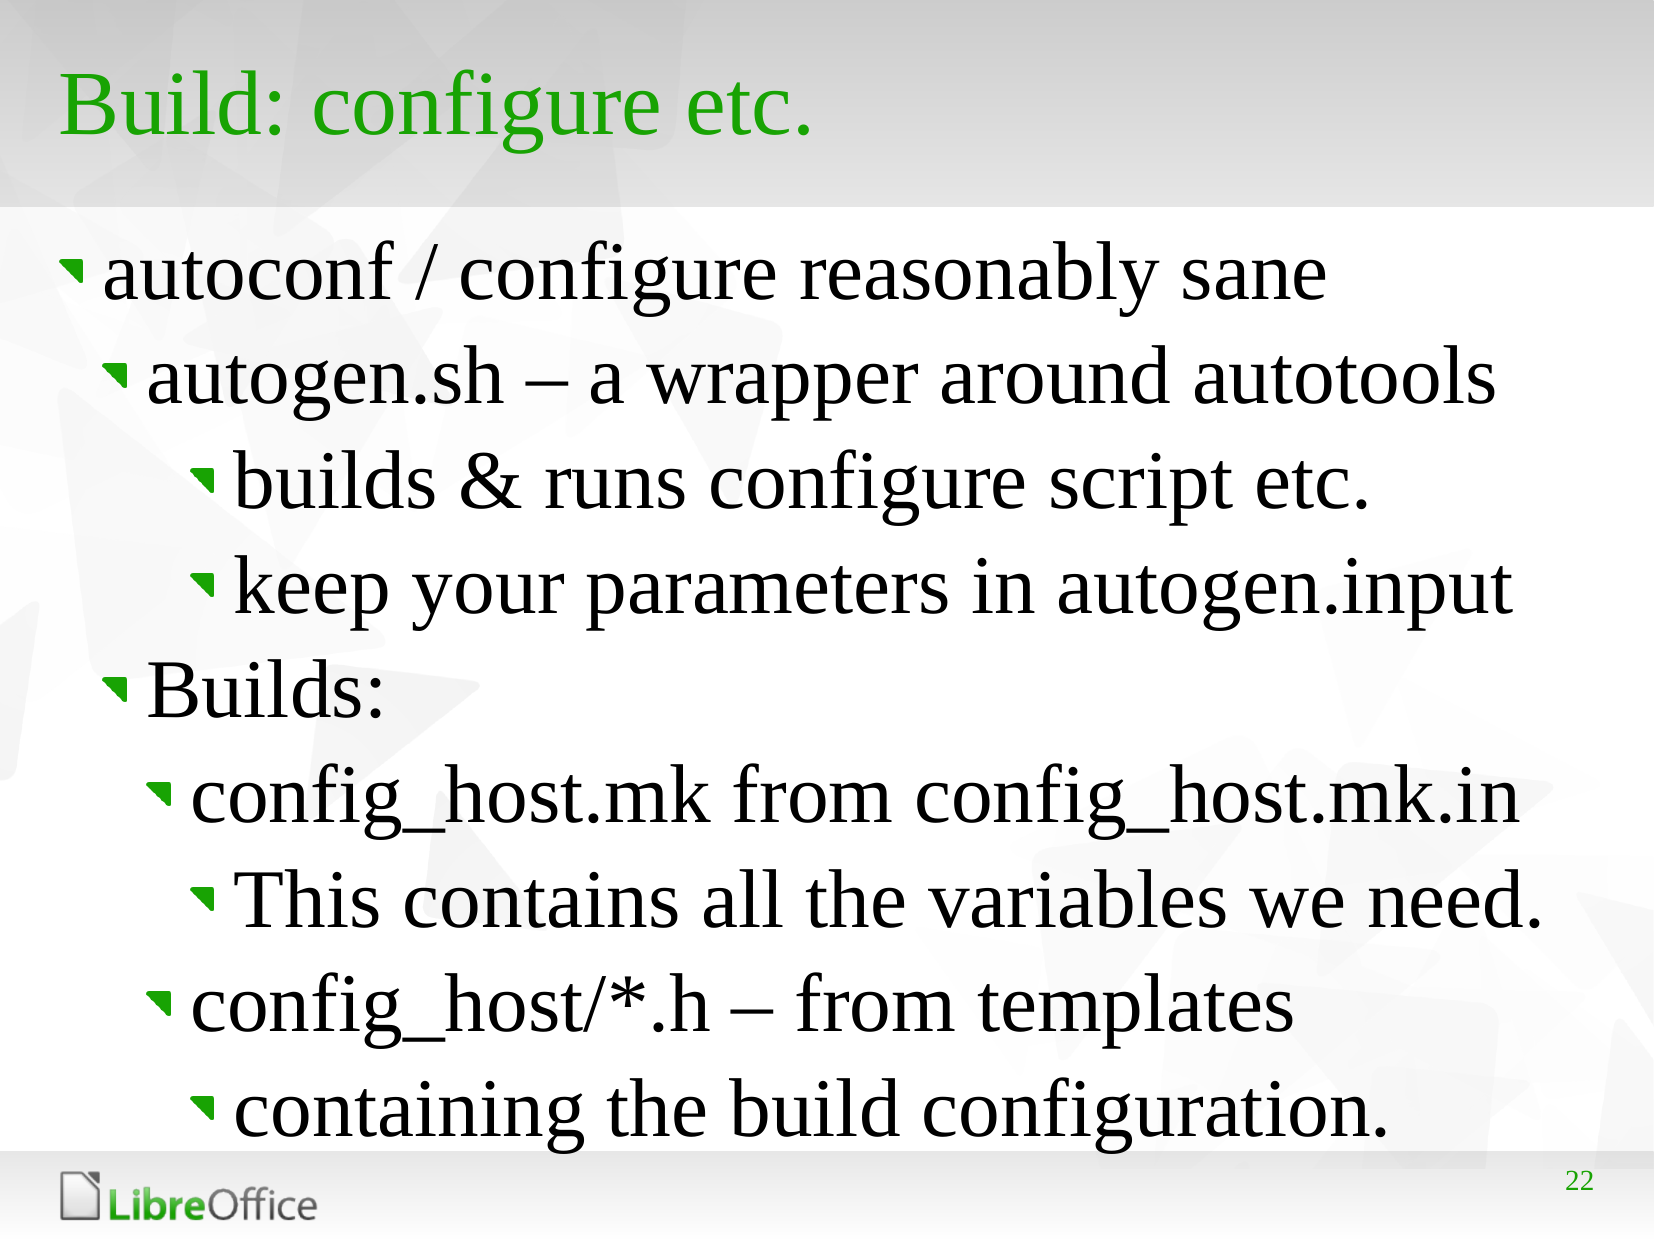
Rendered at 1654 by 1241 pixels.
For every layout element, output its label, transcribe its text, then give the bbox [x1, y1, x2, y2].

picture [0, 0, 783, 931]
list autoconf / configure reasonably sane autogen.sh – a wrapper around autotools builds & runs configure script etc. keep your parameters in autogen.input Builds: config_host.mk from config_host.mk.in This contains all the variables we need. config_host/*.h – from templates containing the build configuration. [59, 225, 1595, 1155]
picture [915, 548, 1654, 1169]
title Build: configure etc. [59, 29, 1595, 178]
picture [41, 1152, 337, 1240]
